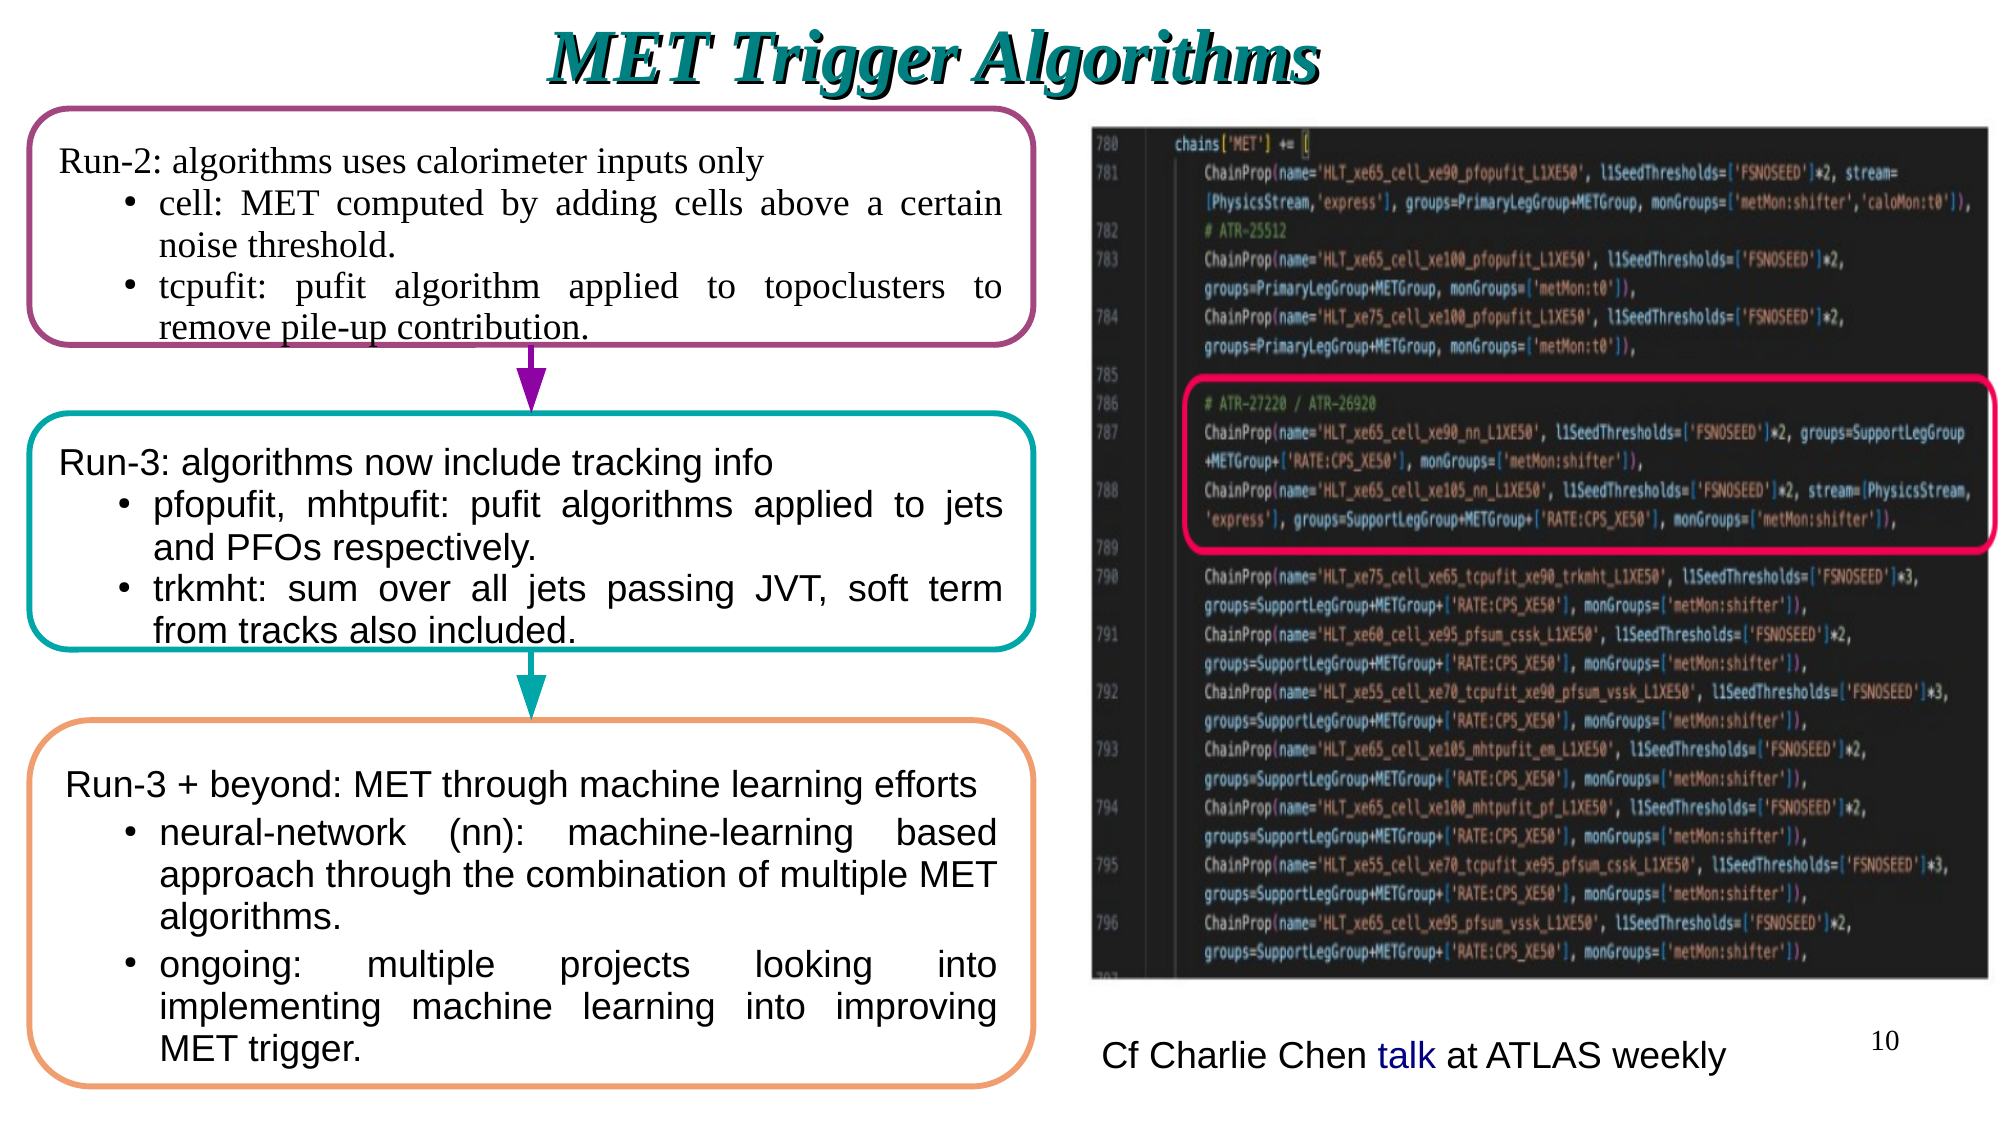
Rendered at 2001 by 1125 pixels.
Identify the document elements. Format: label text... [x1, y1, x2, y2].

text_box Cf Charlie Chen talk at ATLAS weekly [1086, 1027, 1779, 1085]
text_box Run-2: algorithms uses calorimeter inputs only cell: MET computed by adding cells above a certain noise threshold. tcpufit: pufit algorithm applied to topoclusters to remove pile-up contribution. [29, 108, 1034, 345]
text_box Run-3: algorithms now include tracking info pfopufit, mhtpufit: pufit algorithms applied to jets and PFOs respectively. trkmht: sum over all jets passing JVT, soft term from tracks also included. [29, 413, 1034, 650]
picture [1086, 117, 2000, 1004]
title MET Trigger Algorithms [462, 5, 1406, 107]
text_box Run-3 + beyond: MET through machine learning efforts neural-network (nn): machine-learning based approach through the combination of multiple MET algorithms. ongoing: multiple projects looking into implementing machine learning into improving MET trigger. [29, 720, 1034, 1087]
